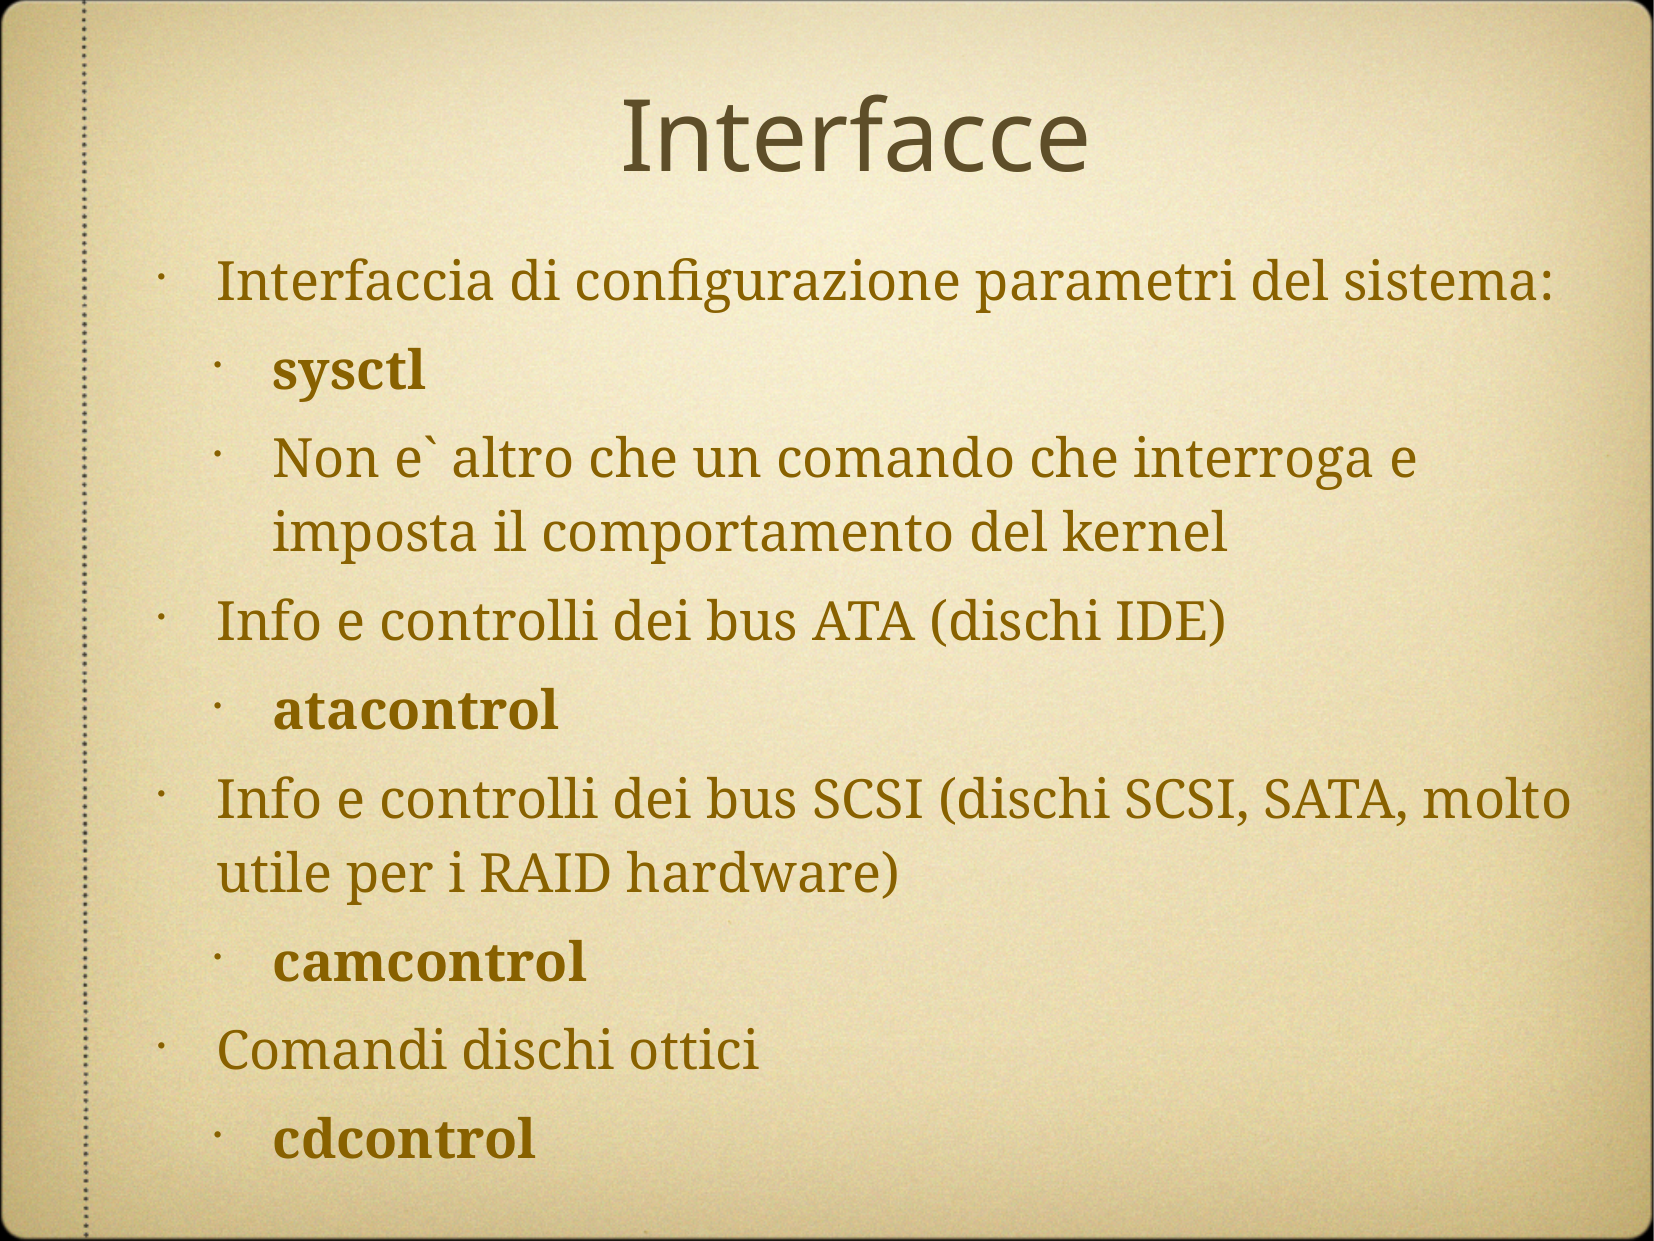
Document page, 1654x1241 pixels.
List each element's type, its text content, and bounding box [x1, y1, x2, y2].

list Interfaccia di configurazione parametri del sistema: sysctl Non e` altro che un comando che interroga e imposta il comportamento del kernel Info e controlli dei bus ATA (dischi IDE) atacontrol Info e controlli dei bus SCSI (dischi SCSI, SATA, molto utile per i RAID hardware) camcontrol Comandi dischi ottici cdcontrol [121, 242, 1612, 1173]
picture [0, 0, 1654, 1241]
title Interfacce [118, 0, 1595, 265]
